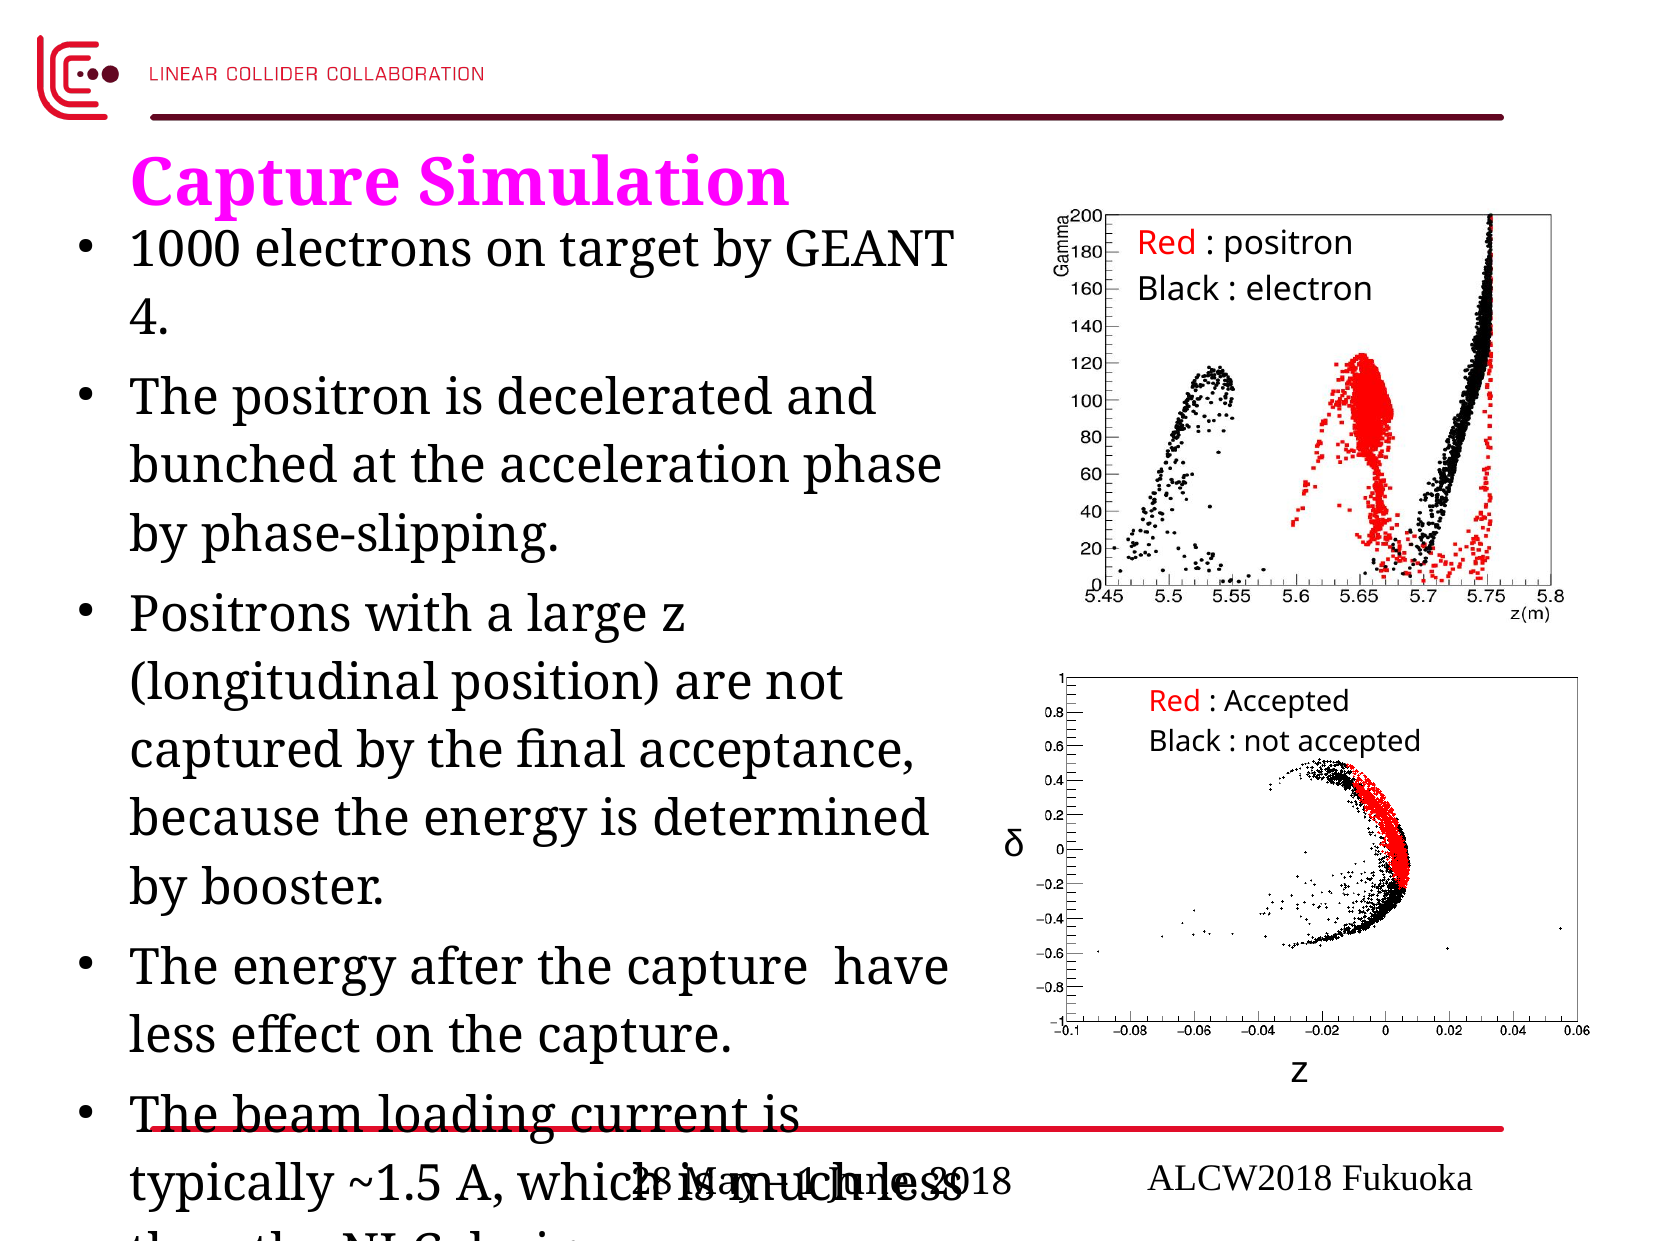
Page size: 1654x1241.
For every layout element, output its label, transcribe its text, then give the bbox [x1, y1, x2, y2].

text_box Red : Accepted Black : not accepted [1133, 672, 1477, 792]
title Capture Simulation [129, 76, 1619, 284]
picture [170, 1108, 182, 1132]
picture [242, 1108, 255, 1129]
picture [270, 1107, 281, 1116]
picture [150, 177, 1607, 1132]
text_box Red : positron Black : electron [1122, 212, 1465, 331]
picture [37, 35, 483, 120]
picture [343, 1108, 354, 1132]
picture [710, 1108, 721, 1132]
picture [296, 1118, 307, 1129]
picture [537, 1107, 546, 1120]
picture [508, 1108, 519, 1132]
picture [200, 1107, 211, 1116]
picture [401, 1107, 414, 1130]
text_box δ [988, 814, 1040, 884]
picture [680, 1107, 691, 1116]
text_box z [1275, 1041, 1325, 1099]
picture [458, 1108, 471, 1129]
picture [328, 1108, 339, 1132]
list 1000 electrons on target by GEANT 4. The positron is decelerated and bunched at the acceleration phase by phase-slipping. Positrons with a large z (longitudinal position) are not captured by the final acceptance, because the energy is determined by booster. The energy after the capture have less effect on the capture. The beam loading current is typically ~1.5 A, which is much less than the NLC design. [59, 212, 969, 1055]
picture [429, 1118, 440, 1129]
